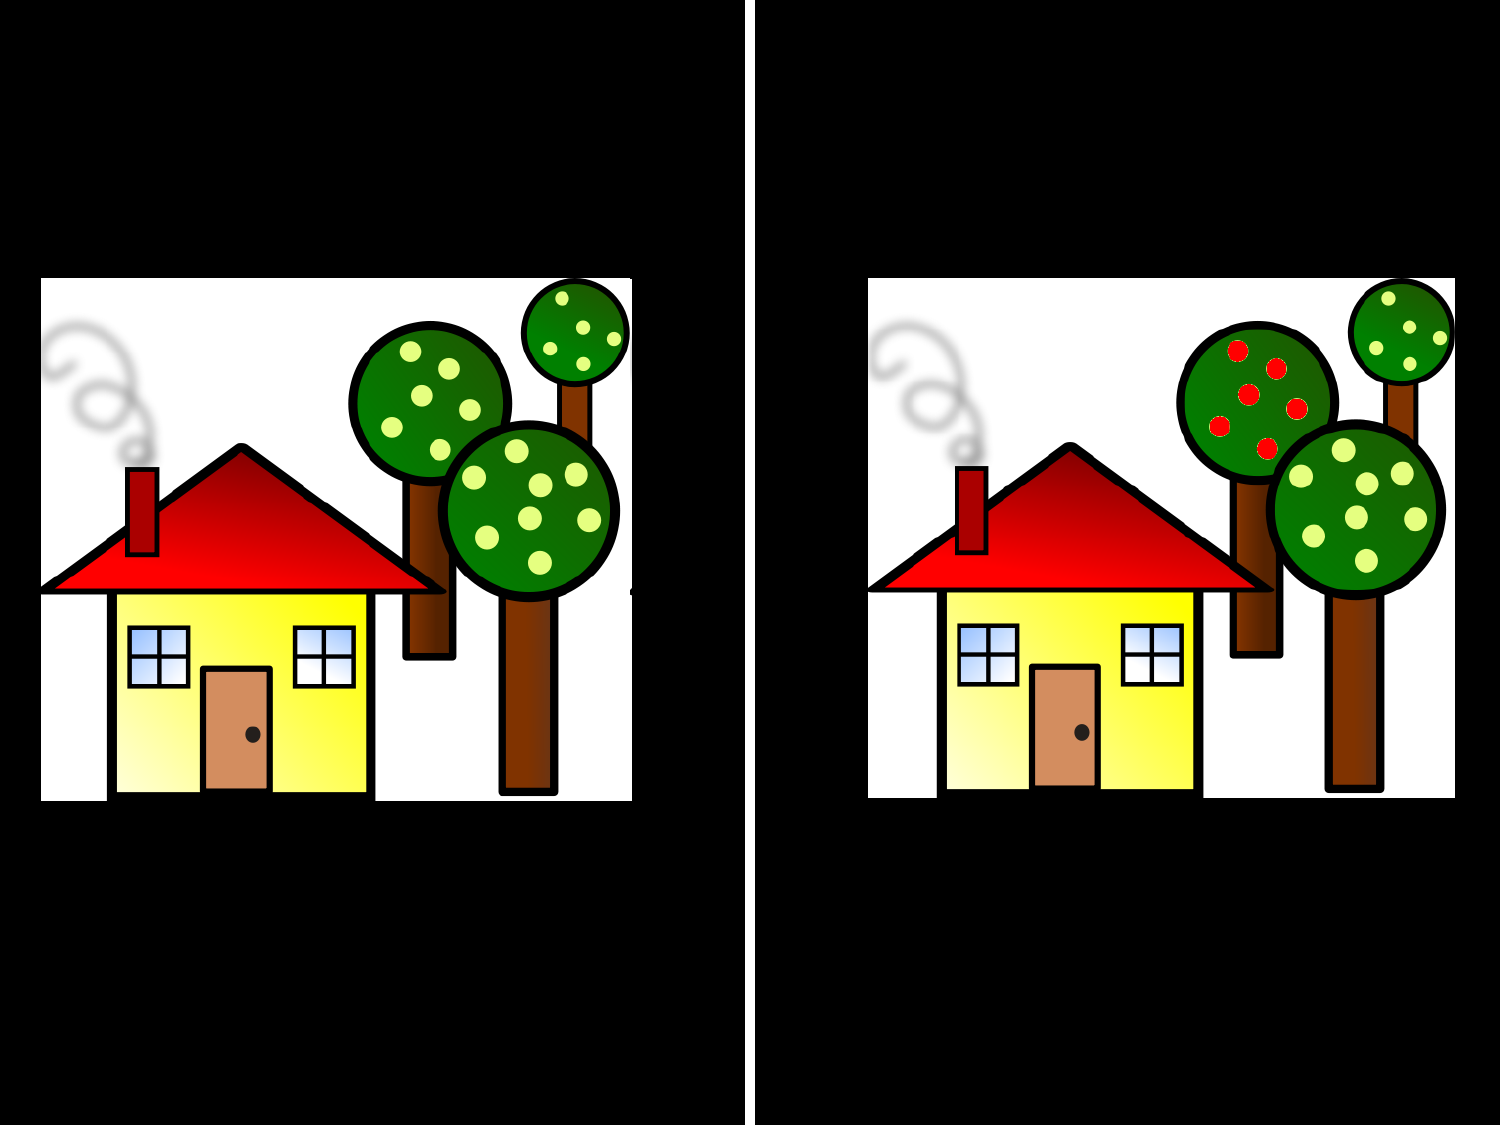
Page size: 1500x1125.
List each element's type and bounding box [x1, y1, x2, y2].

picture [868, 278, 1455, 798]
picture [41, 278, 632, 801]
